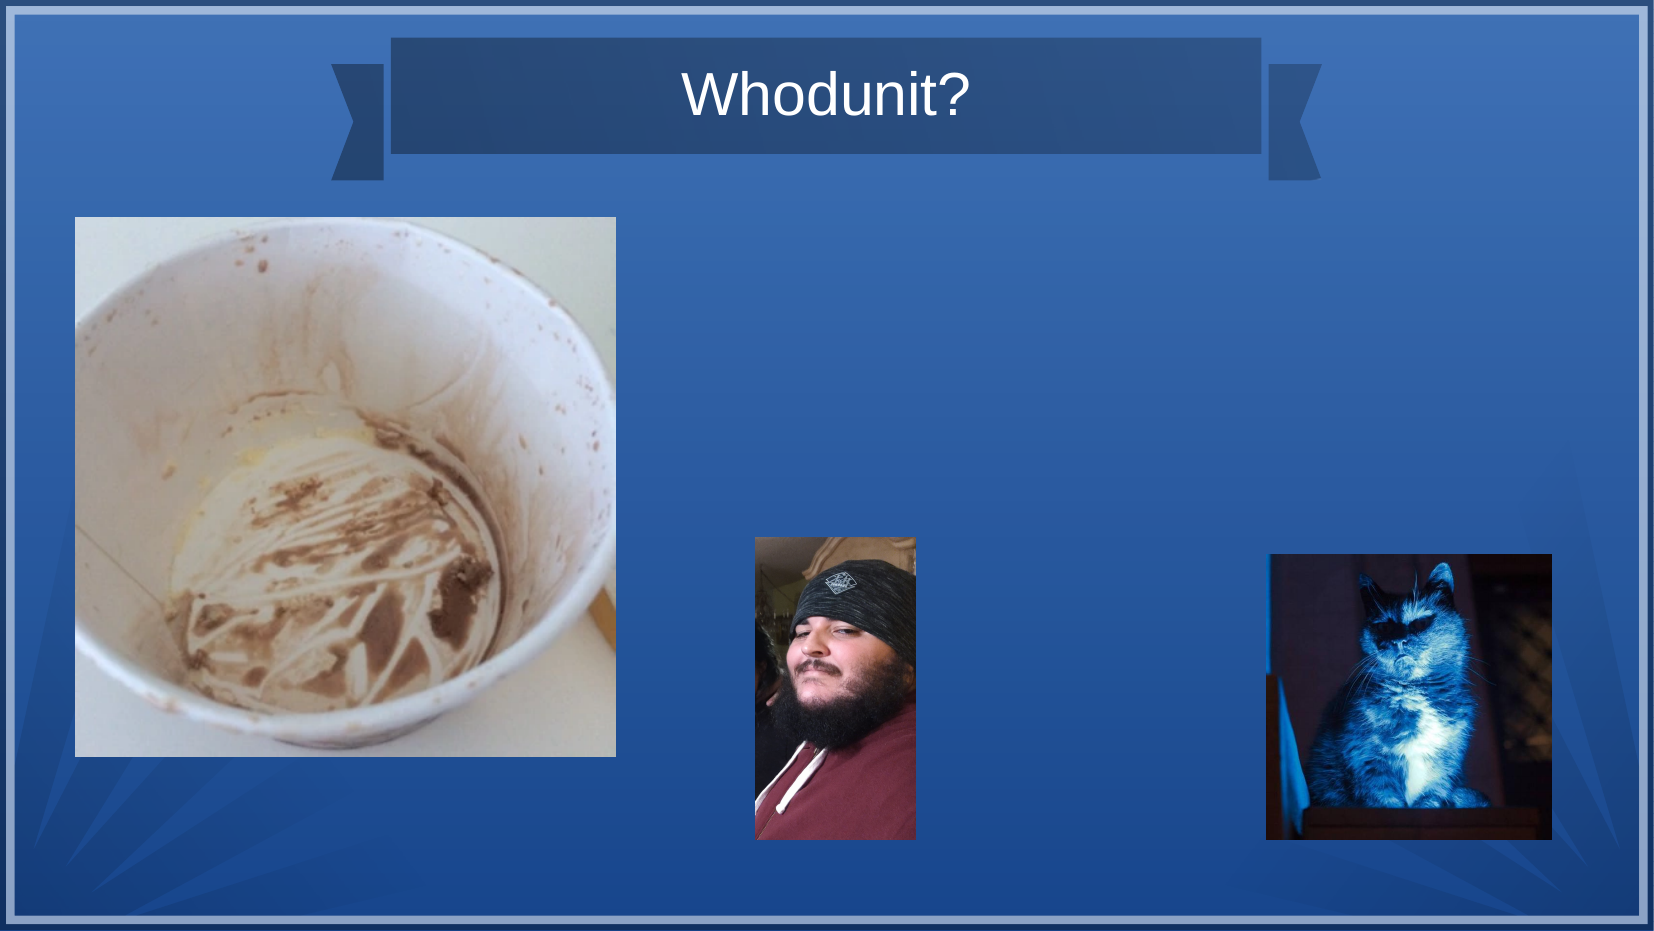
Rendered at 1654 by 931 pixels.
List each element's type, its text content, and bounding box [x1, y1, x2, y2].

picture [75, 217, 616, 758]
title Whodunit? [389, 35, 1264, 154]
picture [755, 537, 916, 841]
picture [1266, 554, 1552, 841]
